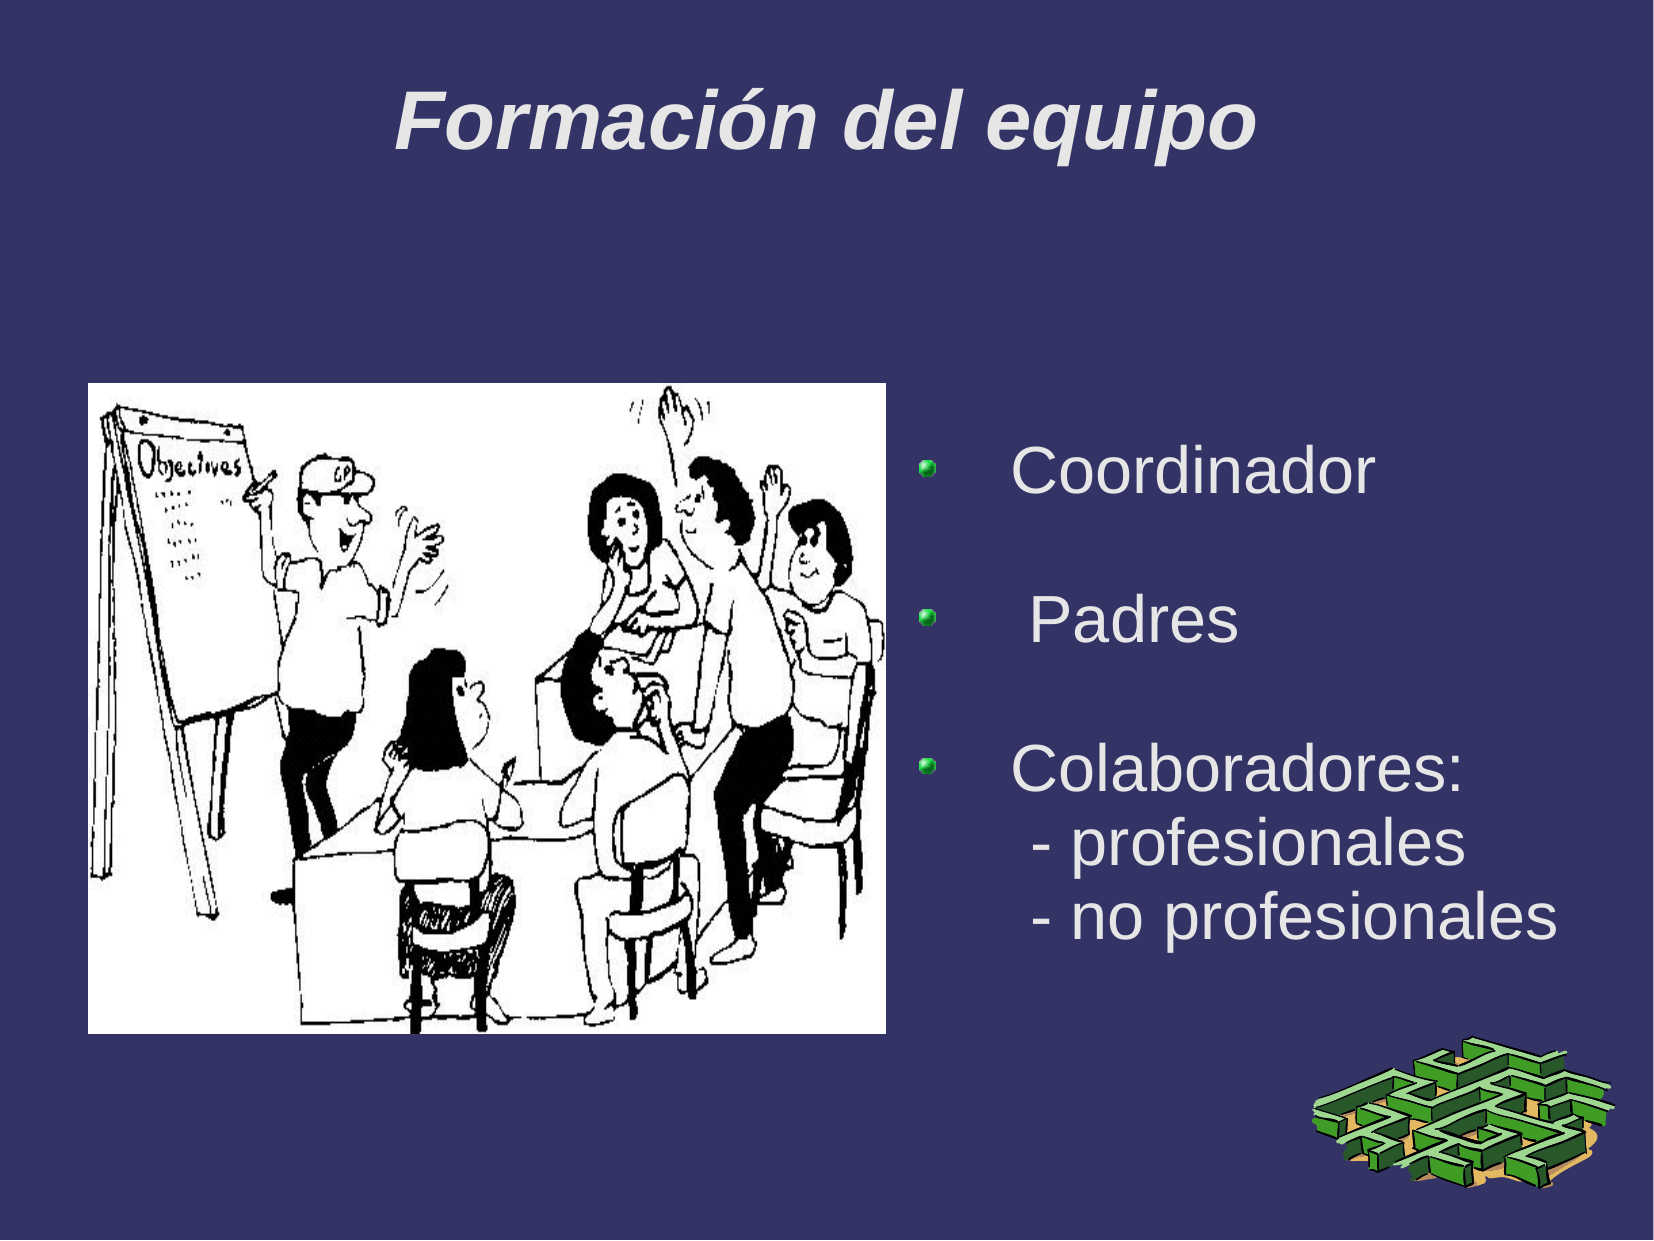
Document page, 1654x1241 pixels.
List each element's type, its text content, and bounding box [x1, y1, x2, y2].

picture [88, 383, 886, 1034]
list Coordinador Padres Colaboradores: - profesionales - no profesionales [916, 206, 1595, 1004]
title Formación del equipo [121, 19, 1532, 225]
